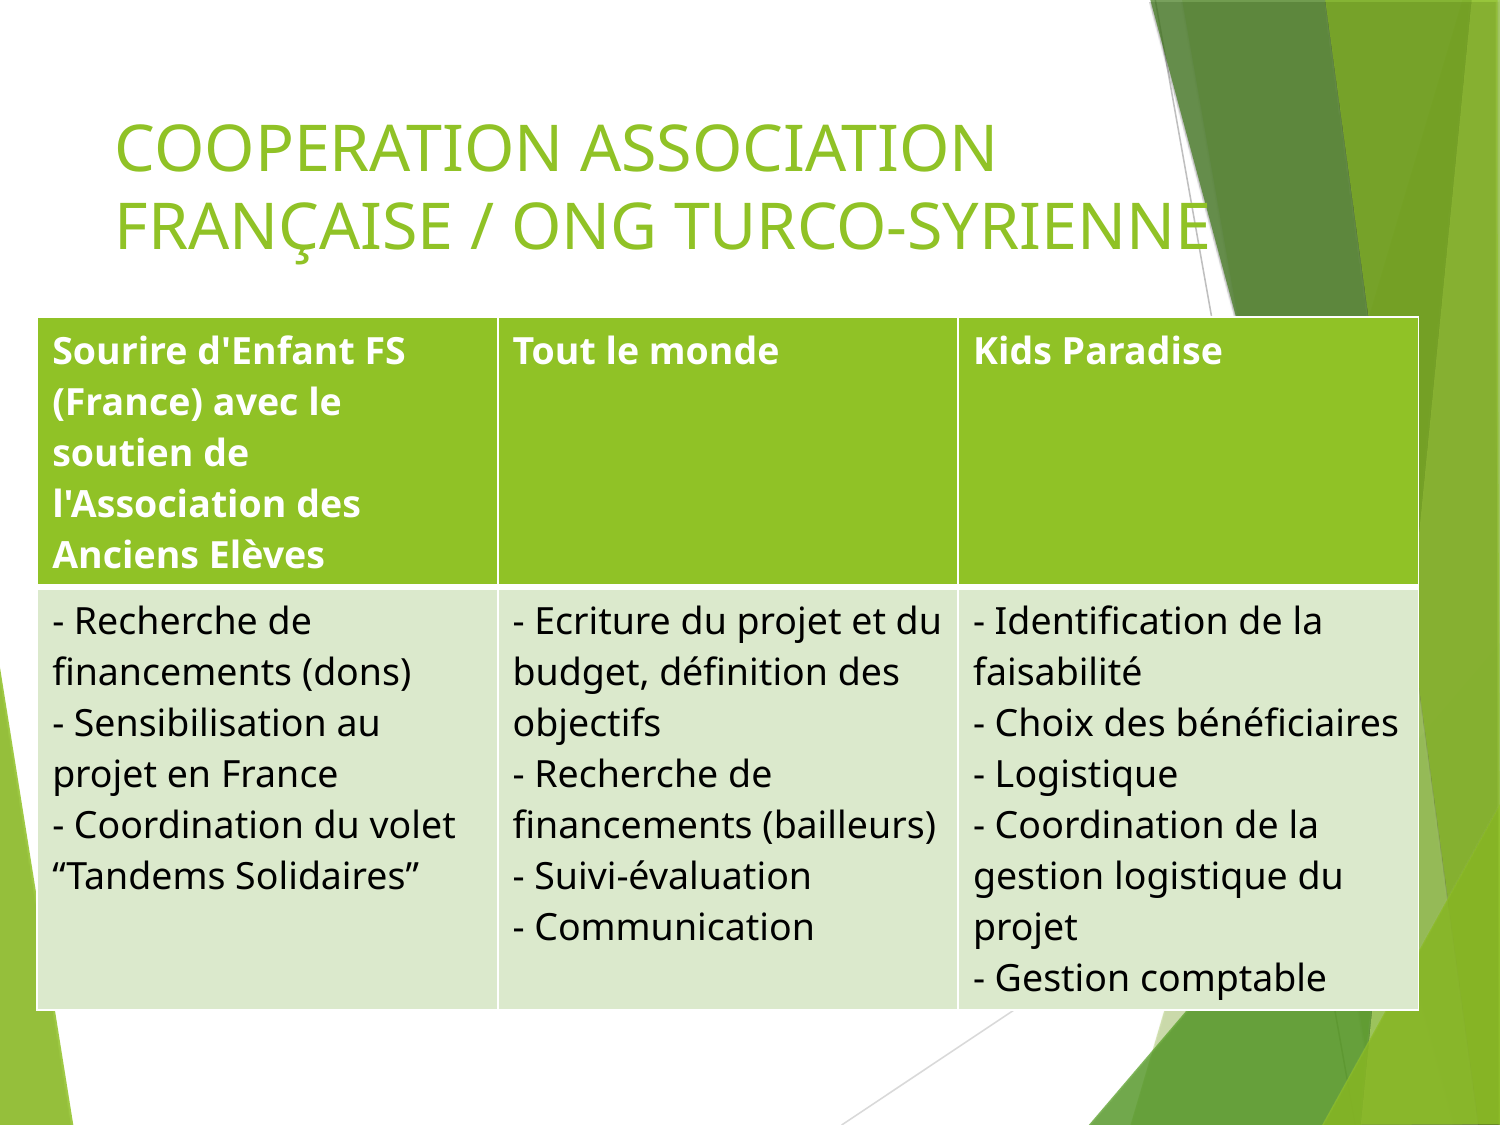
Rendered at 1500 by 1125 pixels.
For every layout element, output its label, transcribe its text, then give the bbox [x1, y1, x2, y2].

table_header Tout le monde [499, 318, 957, 584]
table_header Sourire d'Enfant FS (France) avec le soutien de l'Association des Anciens Elèves [38, 318, 497, 584]
table_cell - Ecriture du projet et du budget, définition des objectifs - Recherche de financements (bailleurs) - Suivi-évaluation - Communication [499, 590, 957, 1009]
table_header Kids Paradise [959, 318, 1418, 584]
table_cell - Recherche de financements (dons) - Sensibilisation au projet en France - Coordination du volet “Tandems Solidaires” [38, 590, 497, 1009]
title COOPERATION ASSOCIATION FRANÇAISE / ONG TURCO-SYRIENNE [99, 99, 1290, 316]
table_cell - Identification de la faisabilité - Choix des bénéficiaires - Logistique - Coordination de la gestion logistique du projet - Gestion comptable [959, 590, 1418, 1009]
